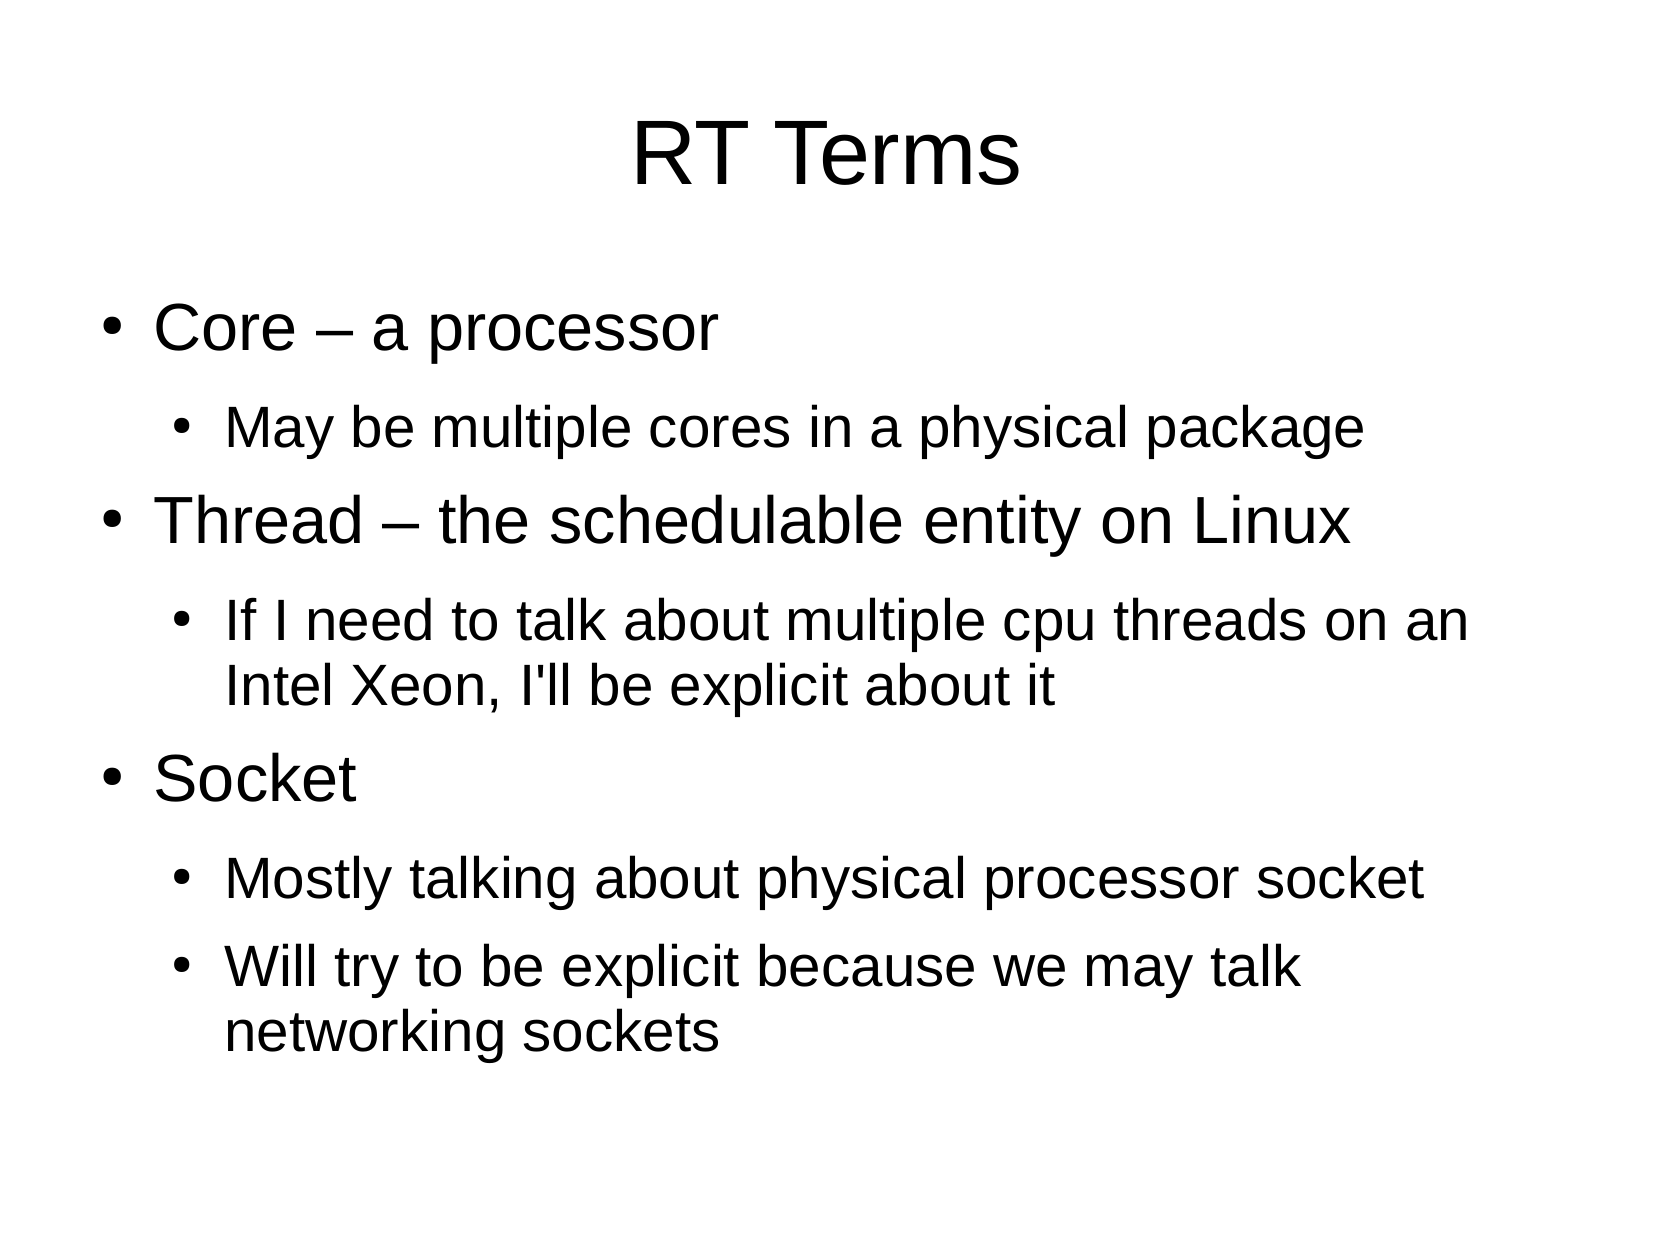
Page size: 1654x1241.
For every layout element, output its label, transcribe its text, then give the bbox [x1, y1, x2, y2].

list Core – a processor May be multiple cores in a physical package Thread – the schedulable entity on Linux If I need to talk about multiple cpu threads on an Intel Xeon, I'll be explicit about it Socket Mostly talking about physical processor socket Will try to be explicit because we may talk networking sockets [82, 290, 1571, 1094]
title RT Terms [82, 56, 1571, 250]
